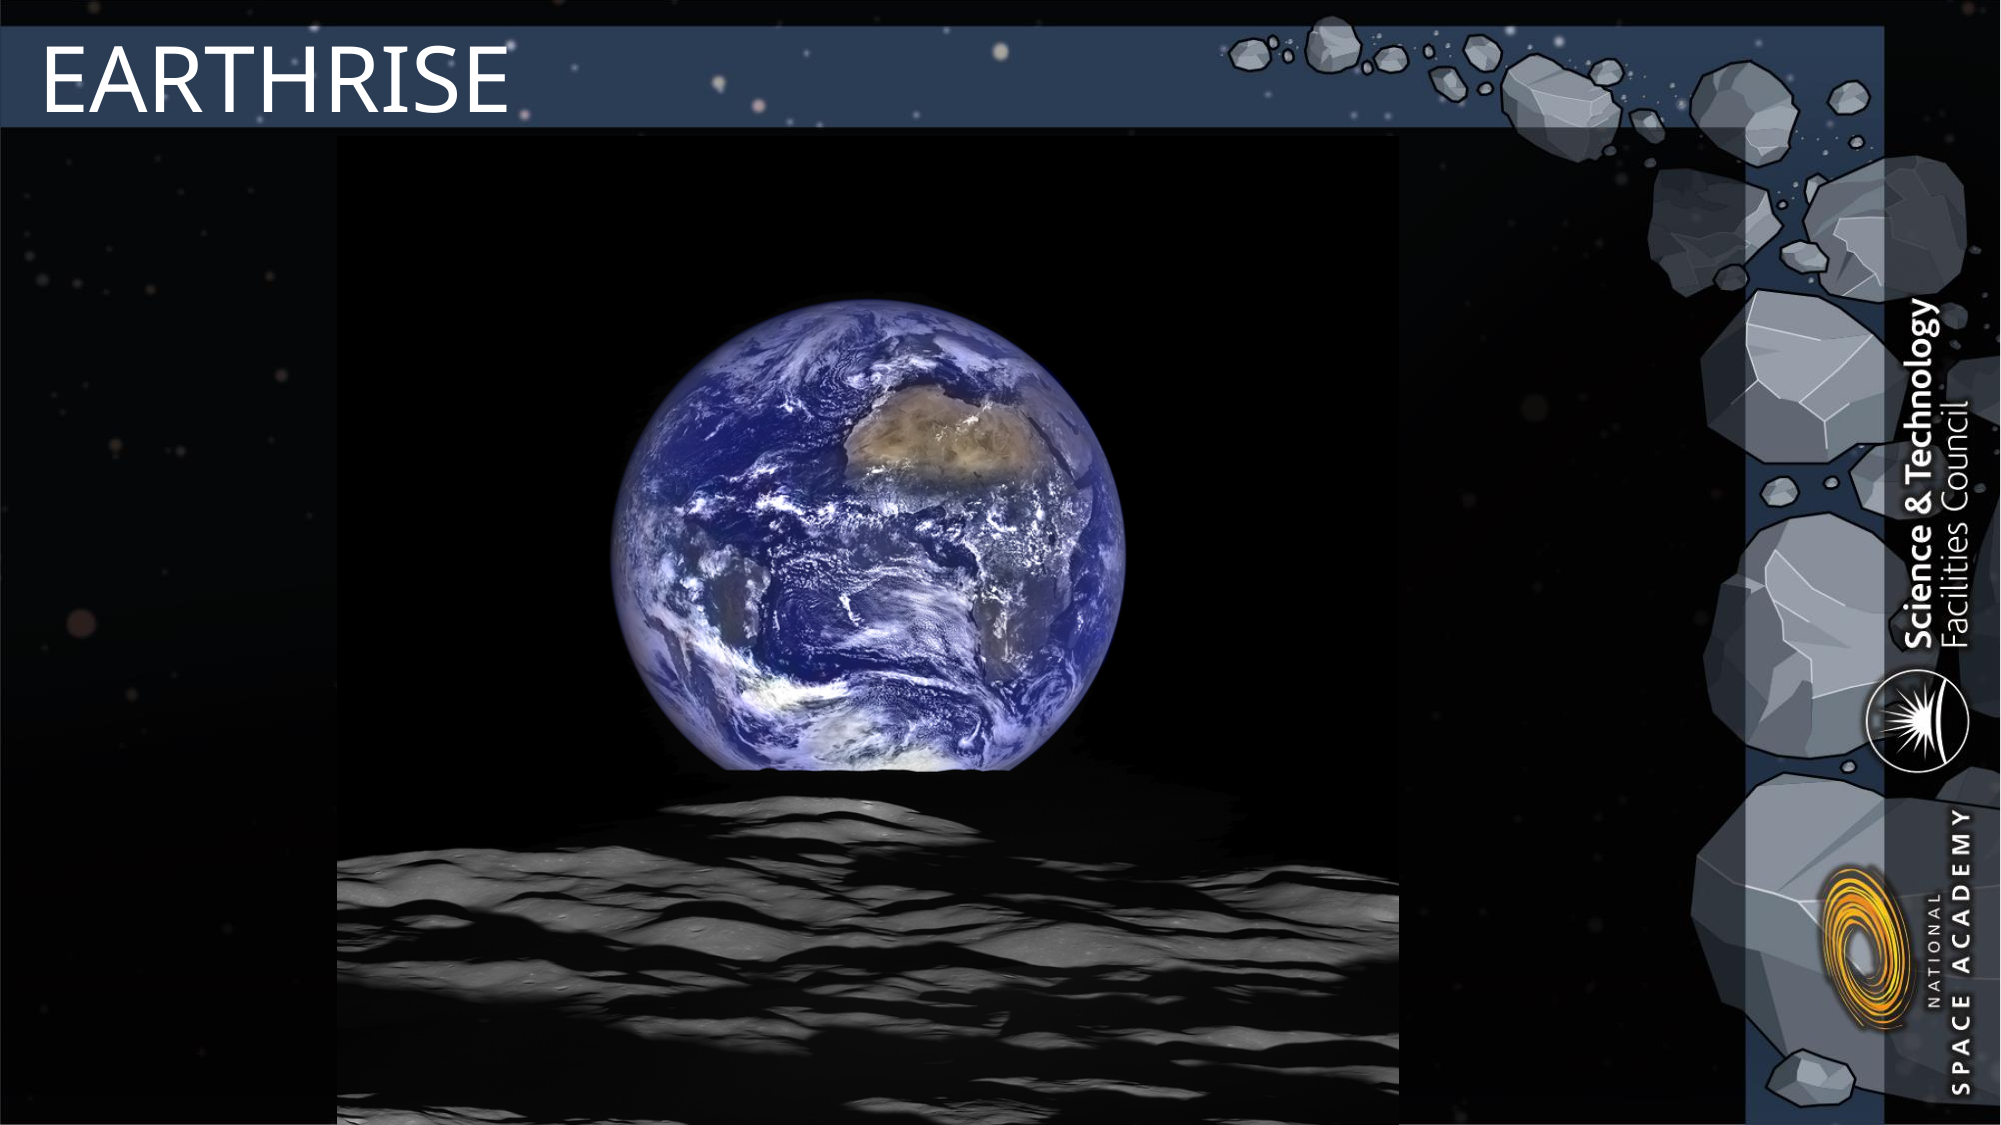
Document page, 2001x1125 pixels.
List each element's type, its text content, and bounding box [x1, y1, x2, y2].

text_box EARTHRISE [23, 13, 524, 141]
picture [337, 136, 1399, 1125]
